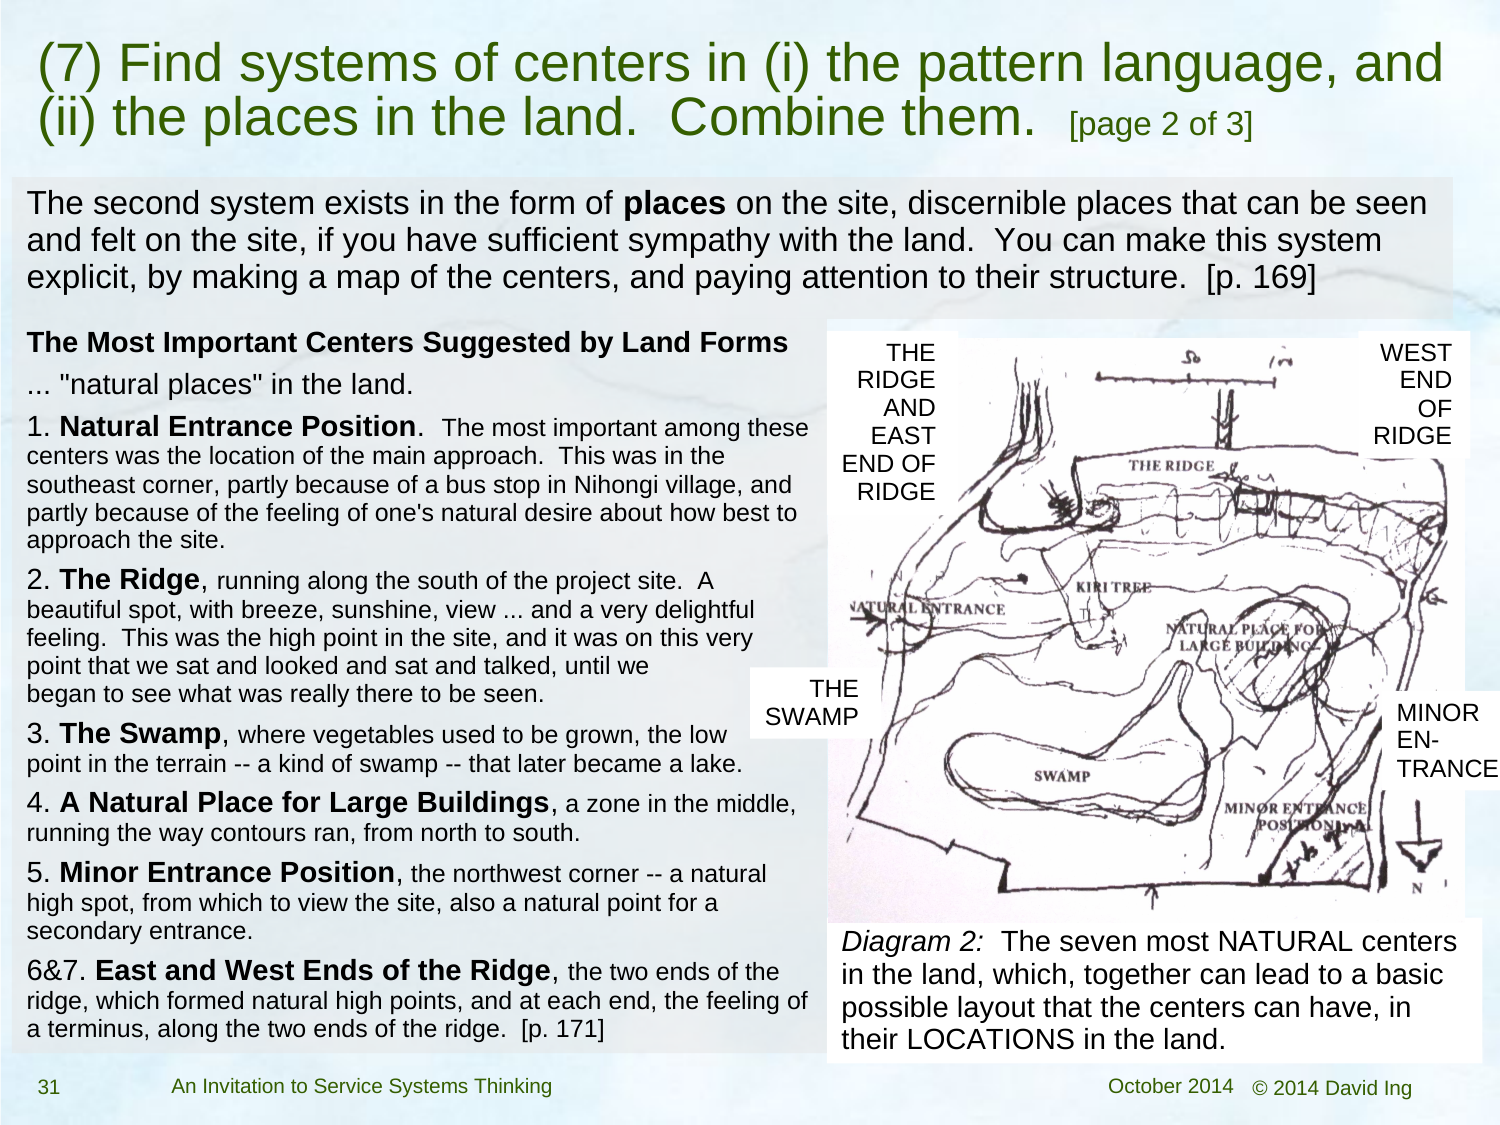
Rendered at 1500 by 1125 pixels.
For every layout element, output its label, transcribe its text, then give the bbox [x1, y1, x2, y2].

text_box The Most Important Centers Suggested by Land Forms ... "natural places" in the land. 1. Natural Entrance Position. The most important among these centers was the location of the main approach. This was in the southeast corner, partly because of a bus stop in Nihongi village, and partly because of the feeling of one's natural desire about how best to approach the site. 2. The Ridge, running along the south of the project site. A beautiful spot, with breeze, sunshine, view ... and a very delightful feeling. This was the high point in the site, and it was on this very point that we sat and looked and sat and talked, until we began to see what was really there to be seen. 3. The Swamp, where vegetables used to be grown, the low point in the terrain -- a kind of swamp -- that later became a lake. 4. A Natural Place for Large Buildings, a zone in the middle, running the way contours ran, from north to south. 5. Minor Entrance Position, the northwest corner -- a natural high spot, from which to view the site, also a natural point for a secondary entrance. 6&7. East and West Ends of the Ridge, the two ends of the ridge, which formed natural high points, and at each end, the feeling of a terminus, along the two ends of the ridge. [p. 171] [11, 318, 827, 1054]
text_box The second system exists in the form of places on the site, discernible places that can be seen and felt on the site, if you have sufficient sympathy with the land. You can make this system explicit, by making a map of the centers, and paying attention to their structure. [p. 169] [11, 177, 1453, 319]
text_box THE RIDGE AND EAST END OF RIDGE [826, 330, 959, 516]
text_box Diagram 2: The seven most NATURAL centers in the land, which, together can lead to a basic possible layout that the centers can have, in their LOCATIONS in the land. [826, 917, 1483, 1064]
title (7) Find systems of centers in (i) the pattern language, and (ii) the places in the land. Combine them. [page 2 of 3] [37, 37, 1463, 236]
text_box WEST END OF RIDGE [1358, 330, 1471, 459]
text_box MINOR EN-TRANCE [1381, 690, 1500, 791]
text_box THE SWAMP [750, 667, 882, 739]
picture [0, 0, 1500, 1125]
